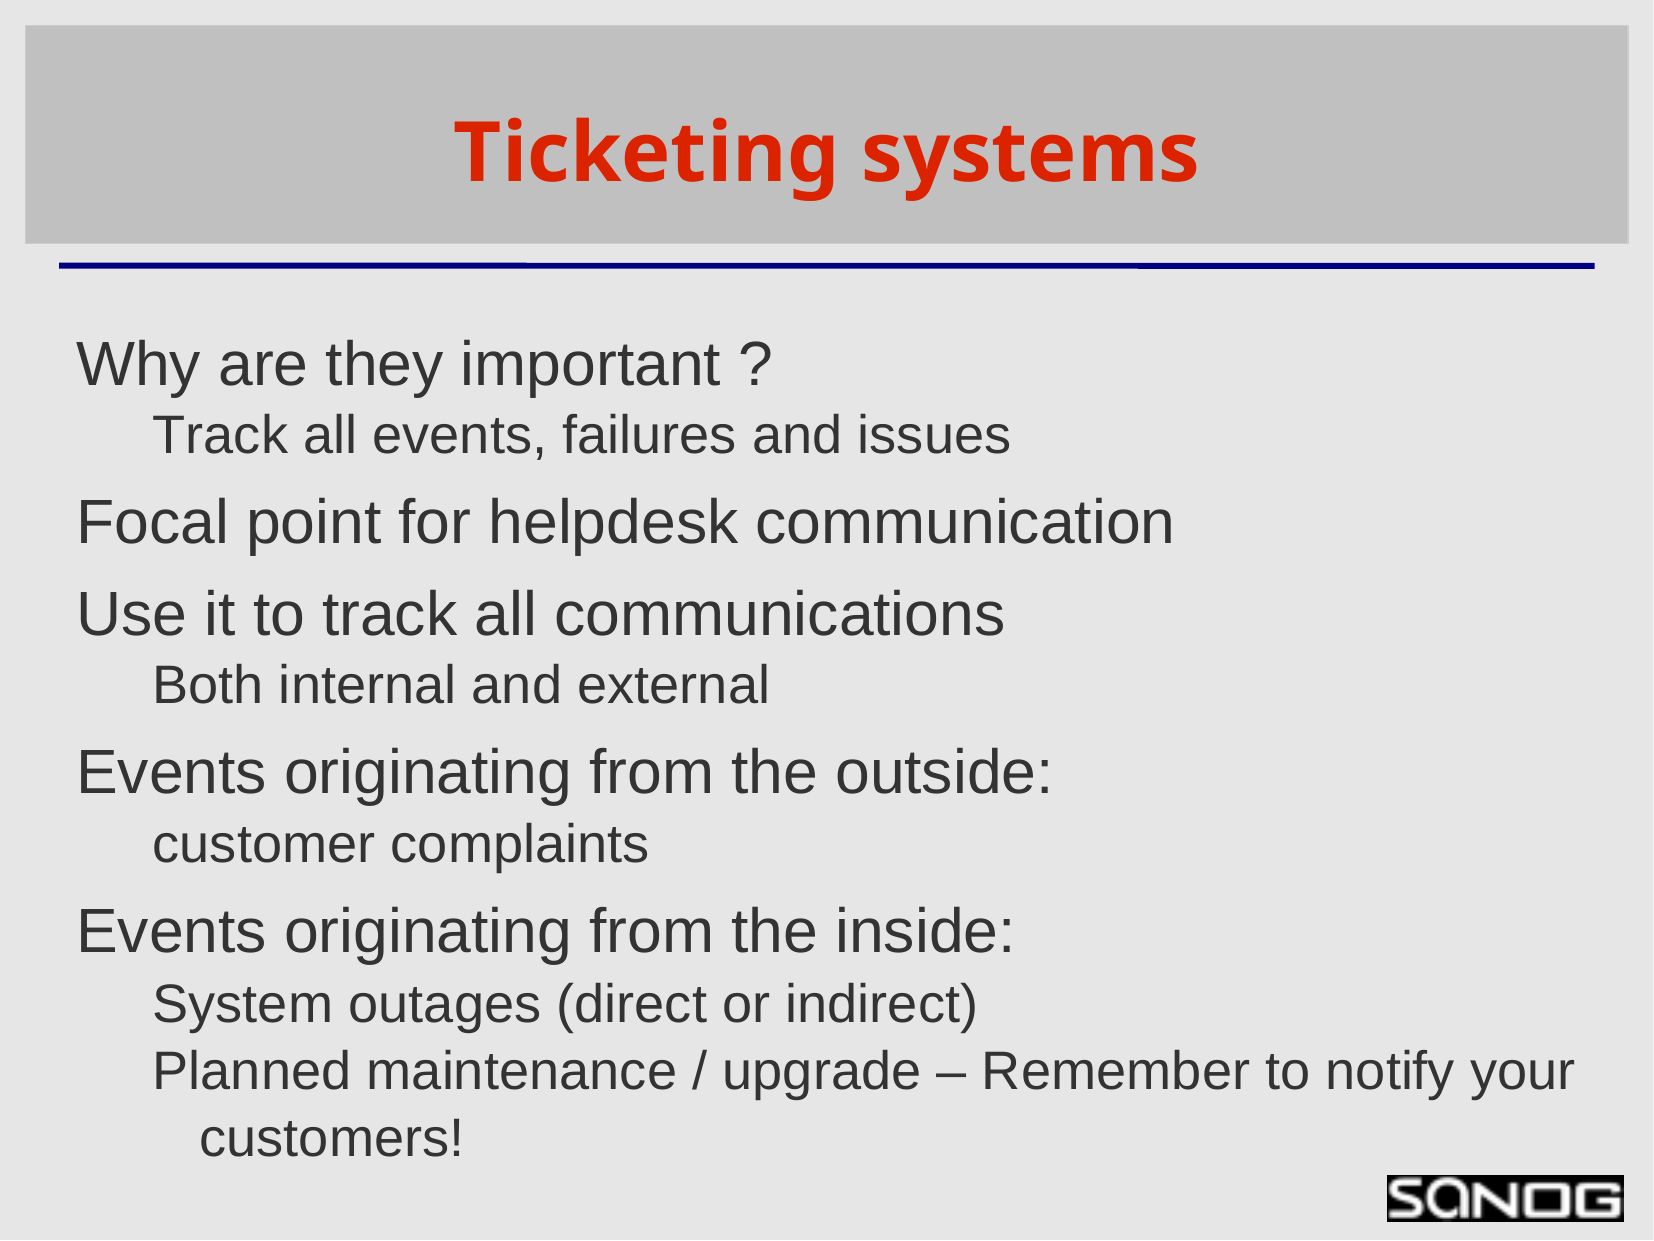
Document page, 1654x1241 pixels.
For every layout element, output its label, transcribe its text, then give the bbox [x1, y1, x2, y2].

picture [1387, 1175, 1624, 1222]
title Ticketing systems [121, 46, 1534, 254]
list Why are they important ? Track all events, failures and issues Focal point for helpdesk communication Use it to track all communications Both internal and external Events originating from the outside: customer complaints Events originating from the inside: System outages (direct or indirect)‏ Planned maintenance / upgrade – Remember to notify your customers! [59, 322, 1595, 1159]
